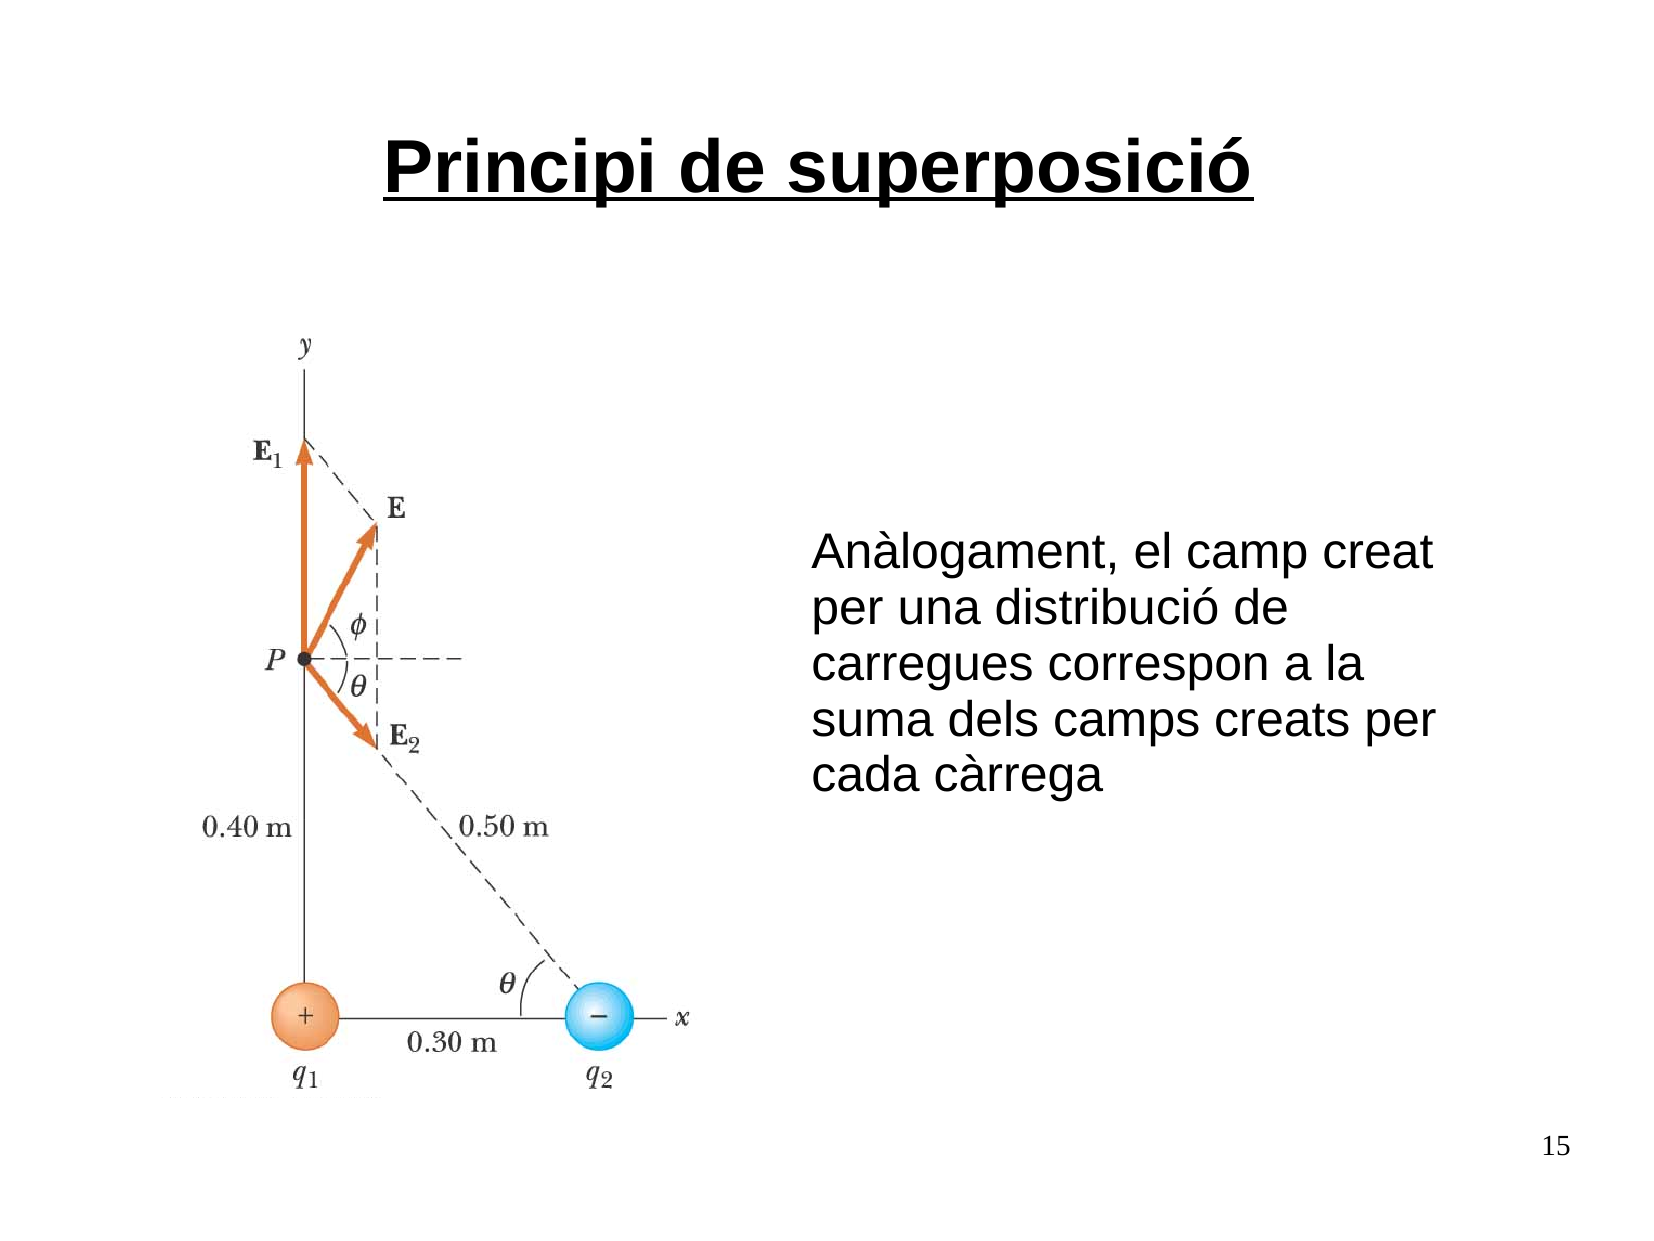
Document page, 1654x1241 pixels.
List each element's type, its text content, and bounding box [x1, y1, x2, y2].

text_box Principi de superposició [368, 117, 1318, 217]
text_box Anàlogament, el camp creat per una distribució de carregues correspon a la suma dels camps creats per cada càrrega [796, 516, 1485, 872]
picture [154, 276, 714, 1098]
